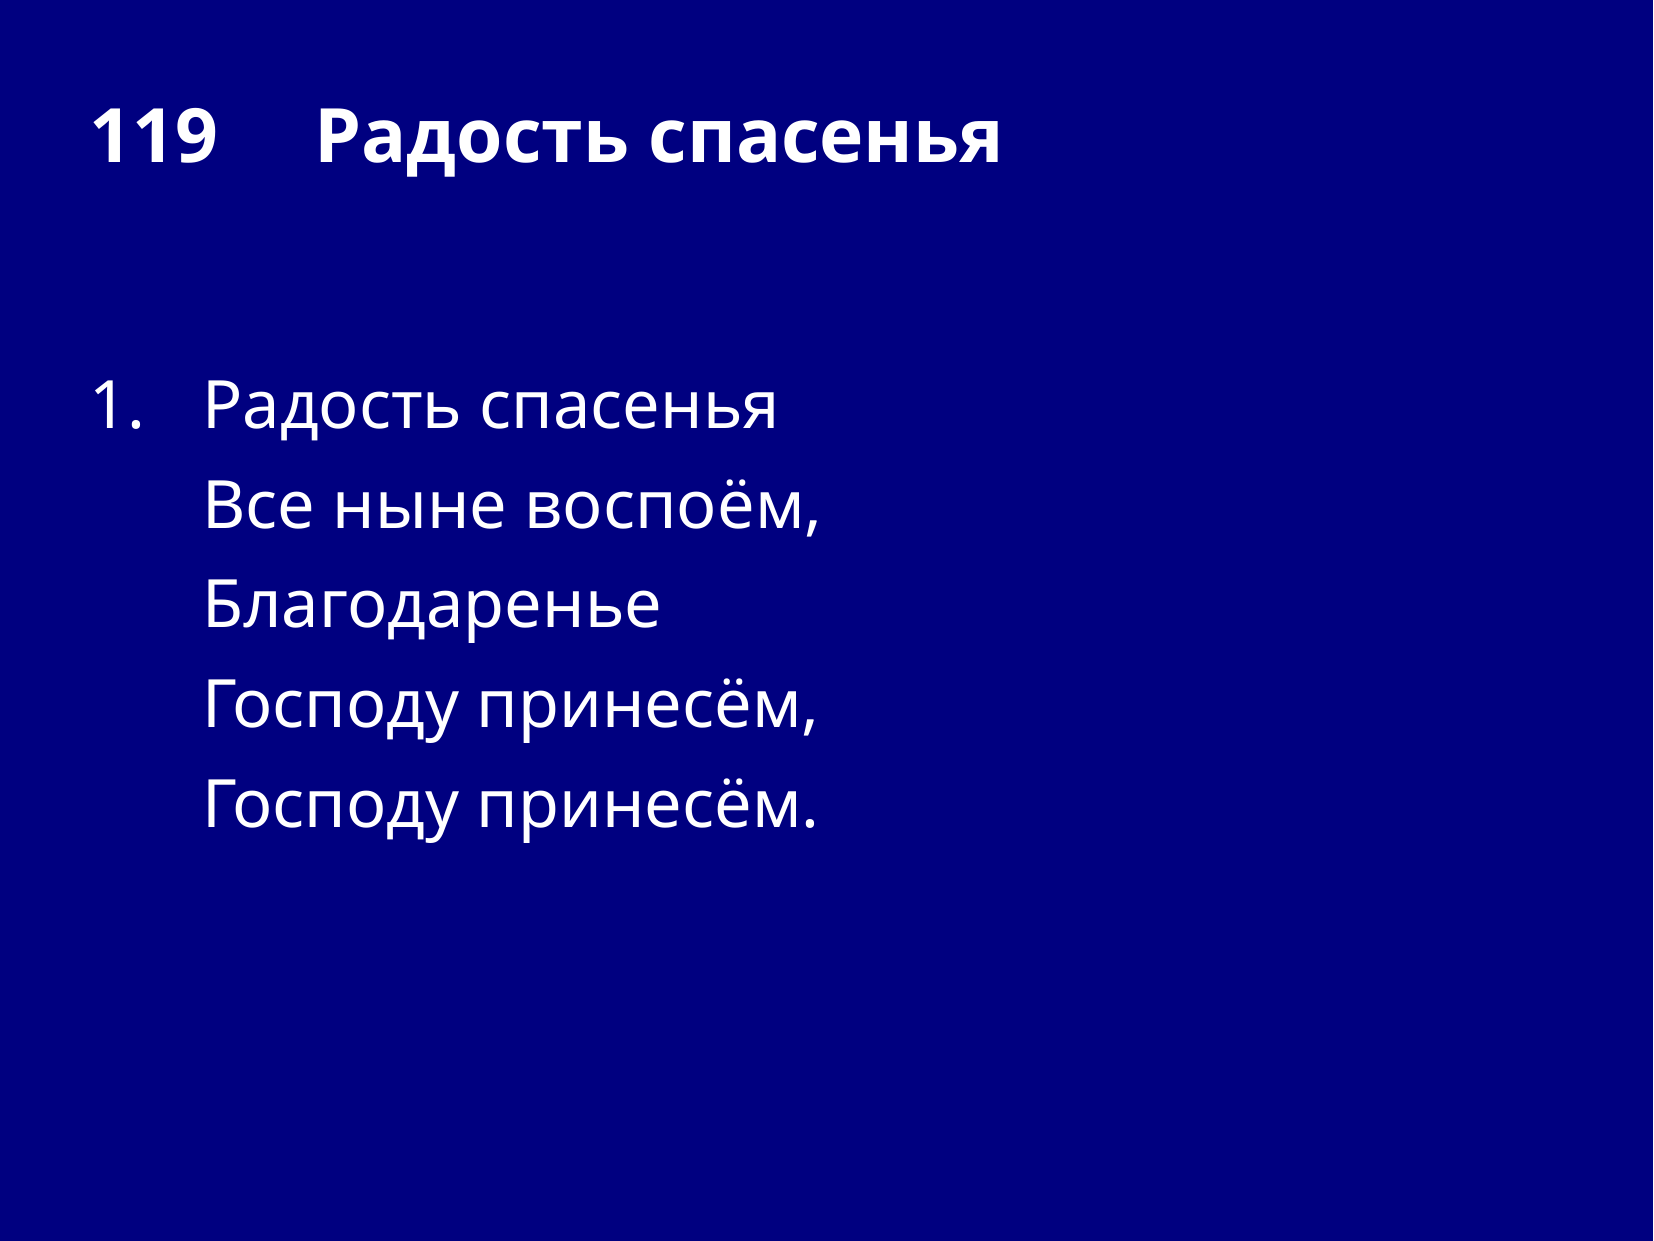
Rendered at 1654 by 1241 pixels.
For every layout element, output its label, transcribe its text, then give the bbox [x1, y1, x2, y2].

text_box 119 Радость спасенья [75, 75, 1576, 188]
text_box 1. Радость спасенья Все ныне воспоём, Благодаренье Господу принесём, Господу принесём. [75, 188, 1576, 1163]
